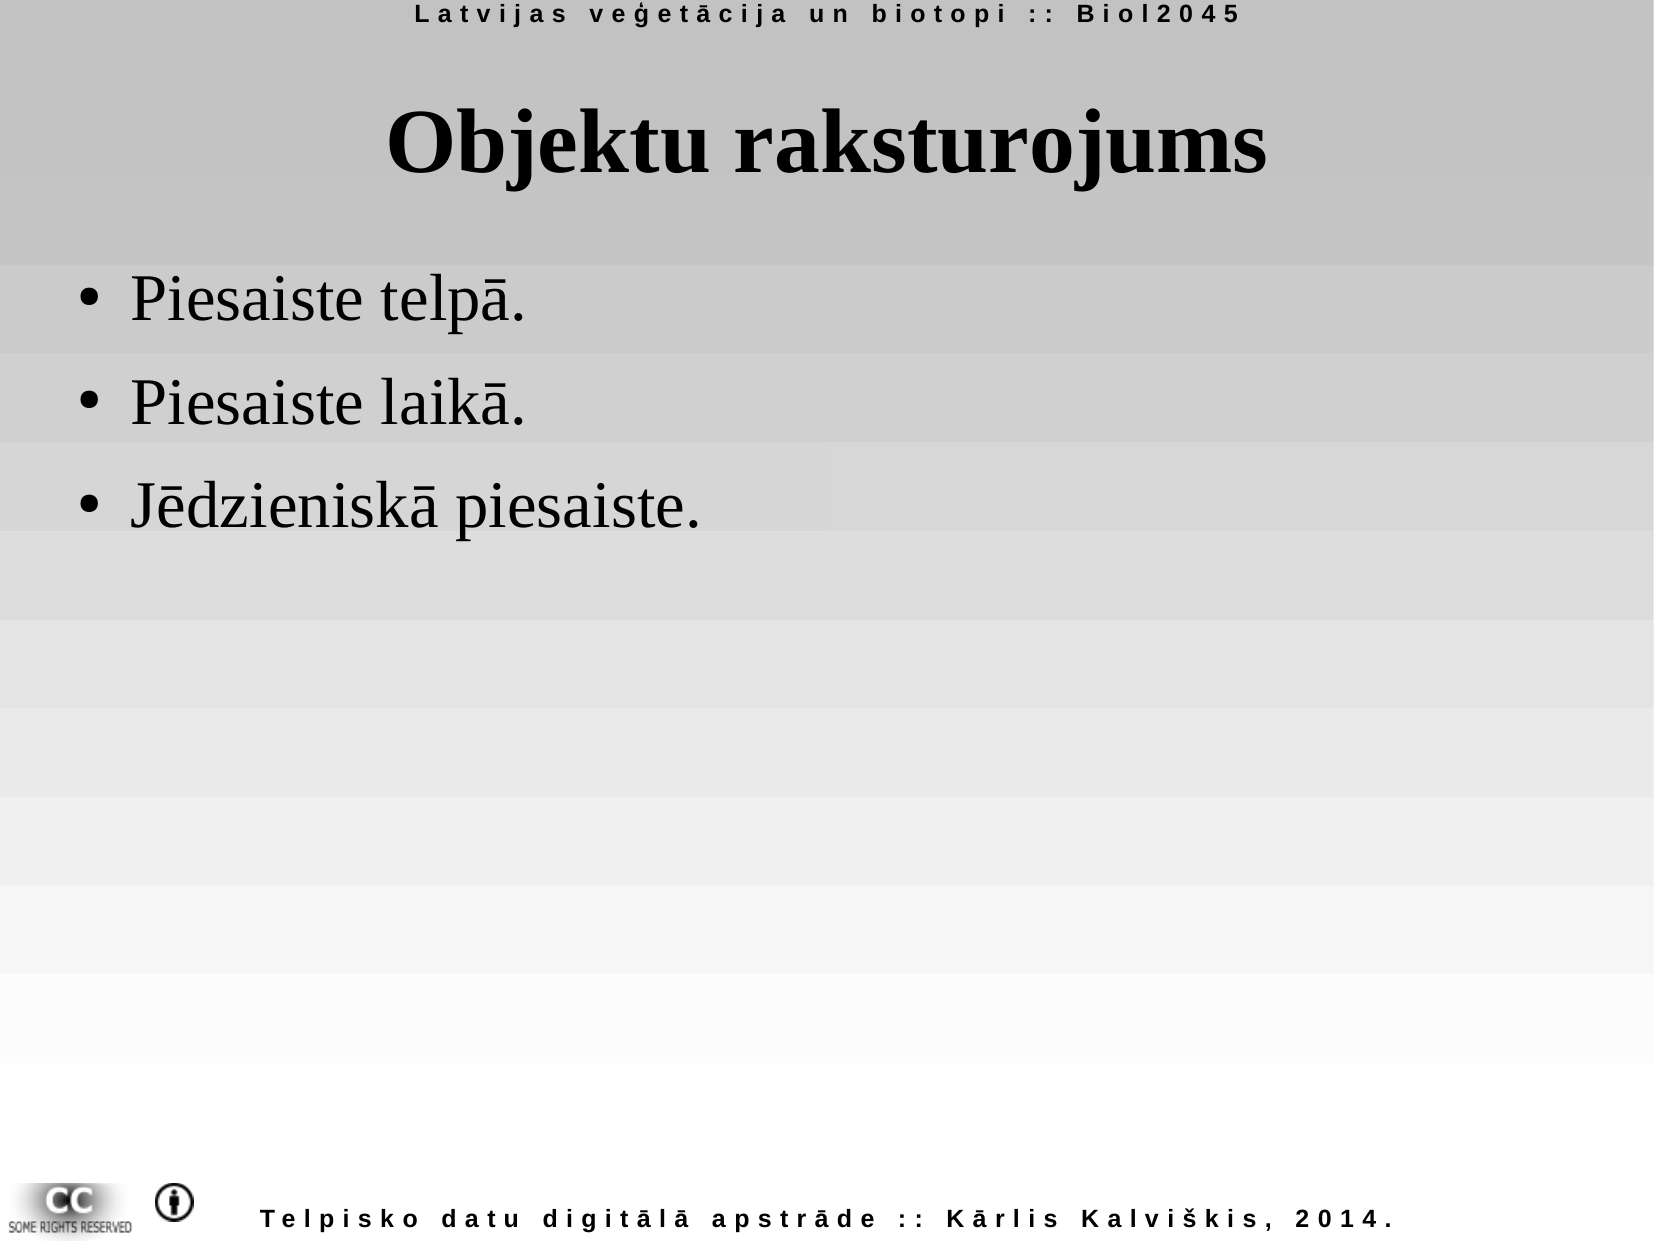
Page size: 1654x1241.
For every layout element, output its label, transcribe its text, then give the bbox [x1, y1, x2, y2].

title Objektu raksturojums [59, 37, 1596, 246]
list Piesaiste telpā. Piesaiste laikā. Jēdzieniskā piesaiste. [59, 261, 1596, 1175]
picture [0, 0, 1654, 1241]
